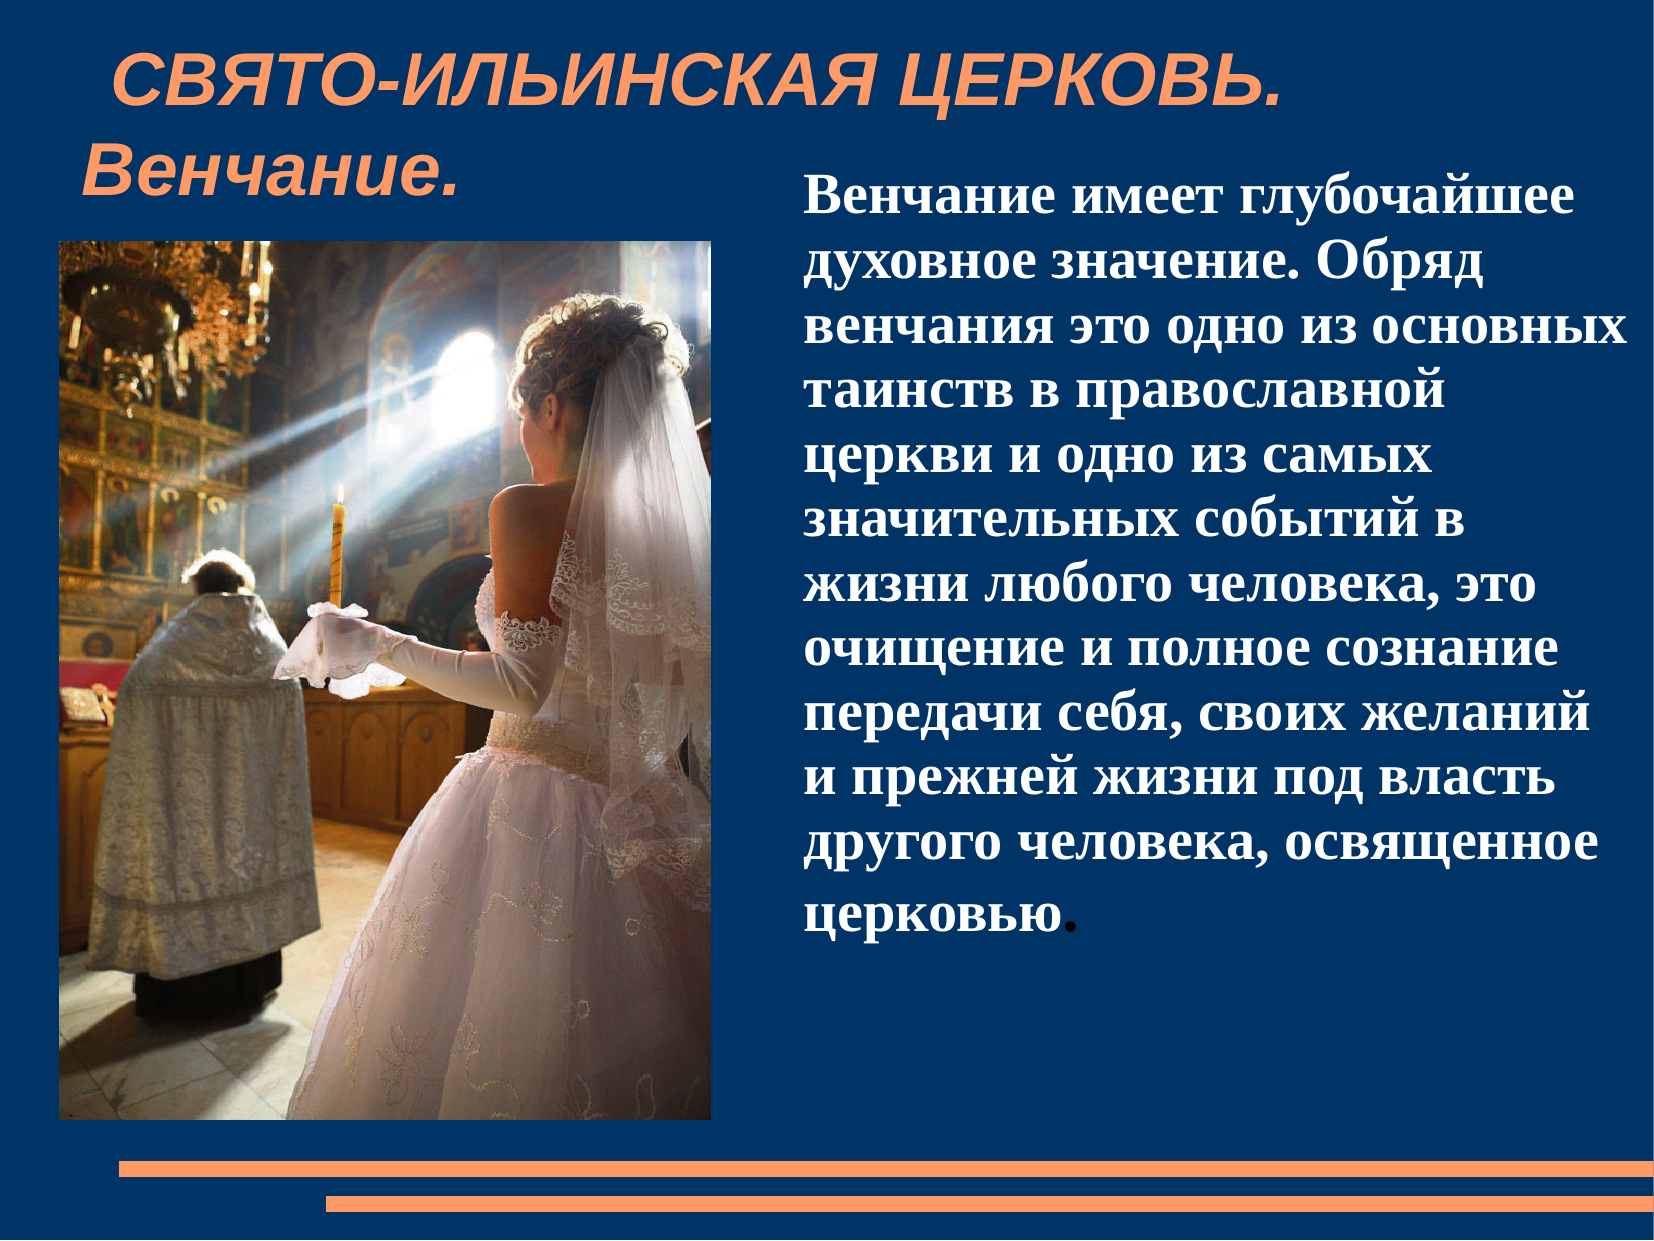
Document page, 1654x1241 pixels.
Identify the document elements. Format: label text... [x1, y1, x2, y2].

text_box Венчание имеет глубочайшее духовное значение. Обряд венчания это одно из основных таинств в православной церкви и одно из самых значительных событий в жизни любого человека, это очищение и полное сознание передачи себя, своих желаний и прежней жизни под власть другого человека, освященное церковью. [789, 154, 1653, 1207]
picture [59, 241, 711, 1120]
title СВЯТО-ИЛЬИНСКАЯ ЦЕРКОВЬ. Венчание. [81, 19, 1589, 222]
